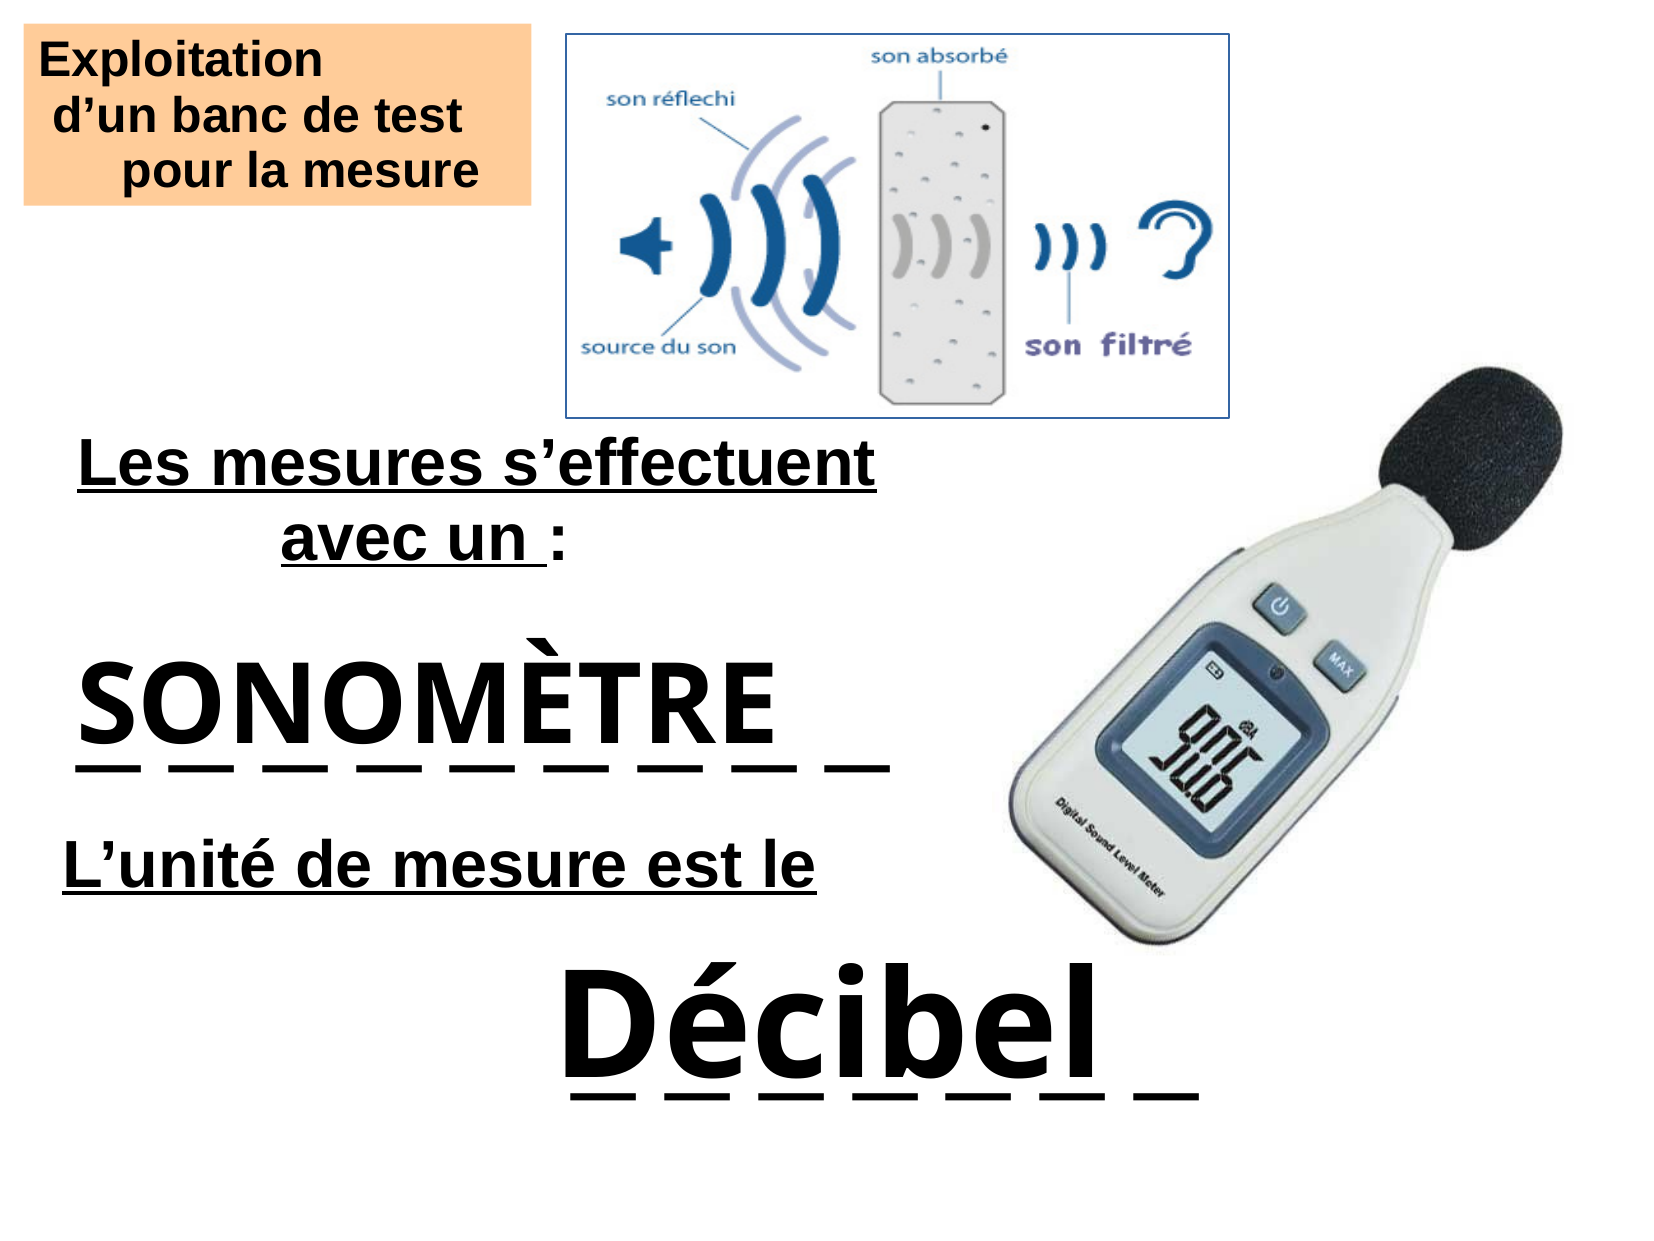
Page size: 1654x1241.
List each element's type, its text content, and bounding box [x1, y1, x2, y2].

text_box SONOMÈTRE [61, 616, 900, 790]
text_box Décibel [537, 909, 1376, 1136]
picture [566, 35, 1229, 418]
picture [992, 342, 1630, 819]
text_box Les mesures s’effectuent avec un : _ _ _ _ _ _ _ _ _ [62, 417, 1019, 782]
text_box Exploitation d’un banc de test pour la mesure [23, 23, 532, 206]
text_box L’unité de mesure est le _ _ _ _ _ _ _ [47, 819, 1630, 1110]
